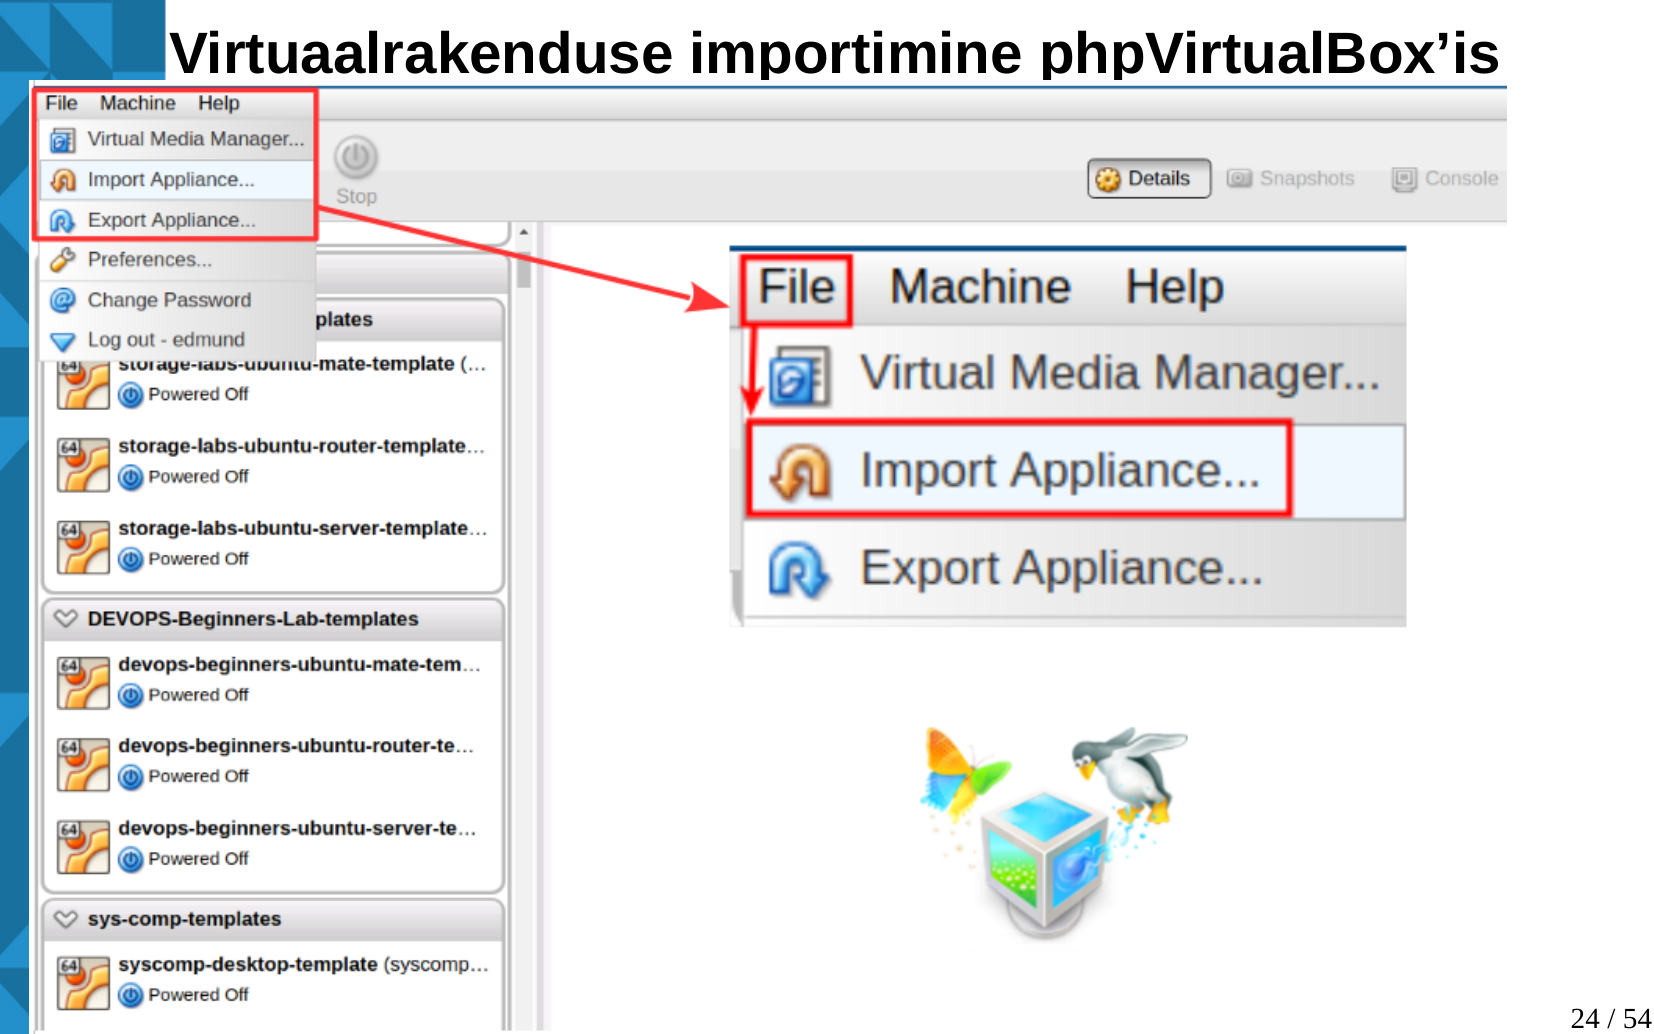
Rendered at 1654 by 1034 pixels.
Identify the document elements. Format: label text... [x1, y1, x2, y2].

title Virtuaalrakenduse importimine phpVirtualBox’is [169, 11, 1571, 95]
picture [29, 80, 1507, 1034]
